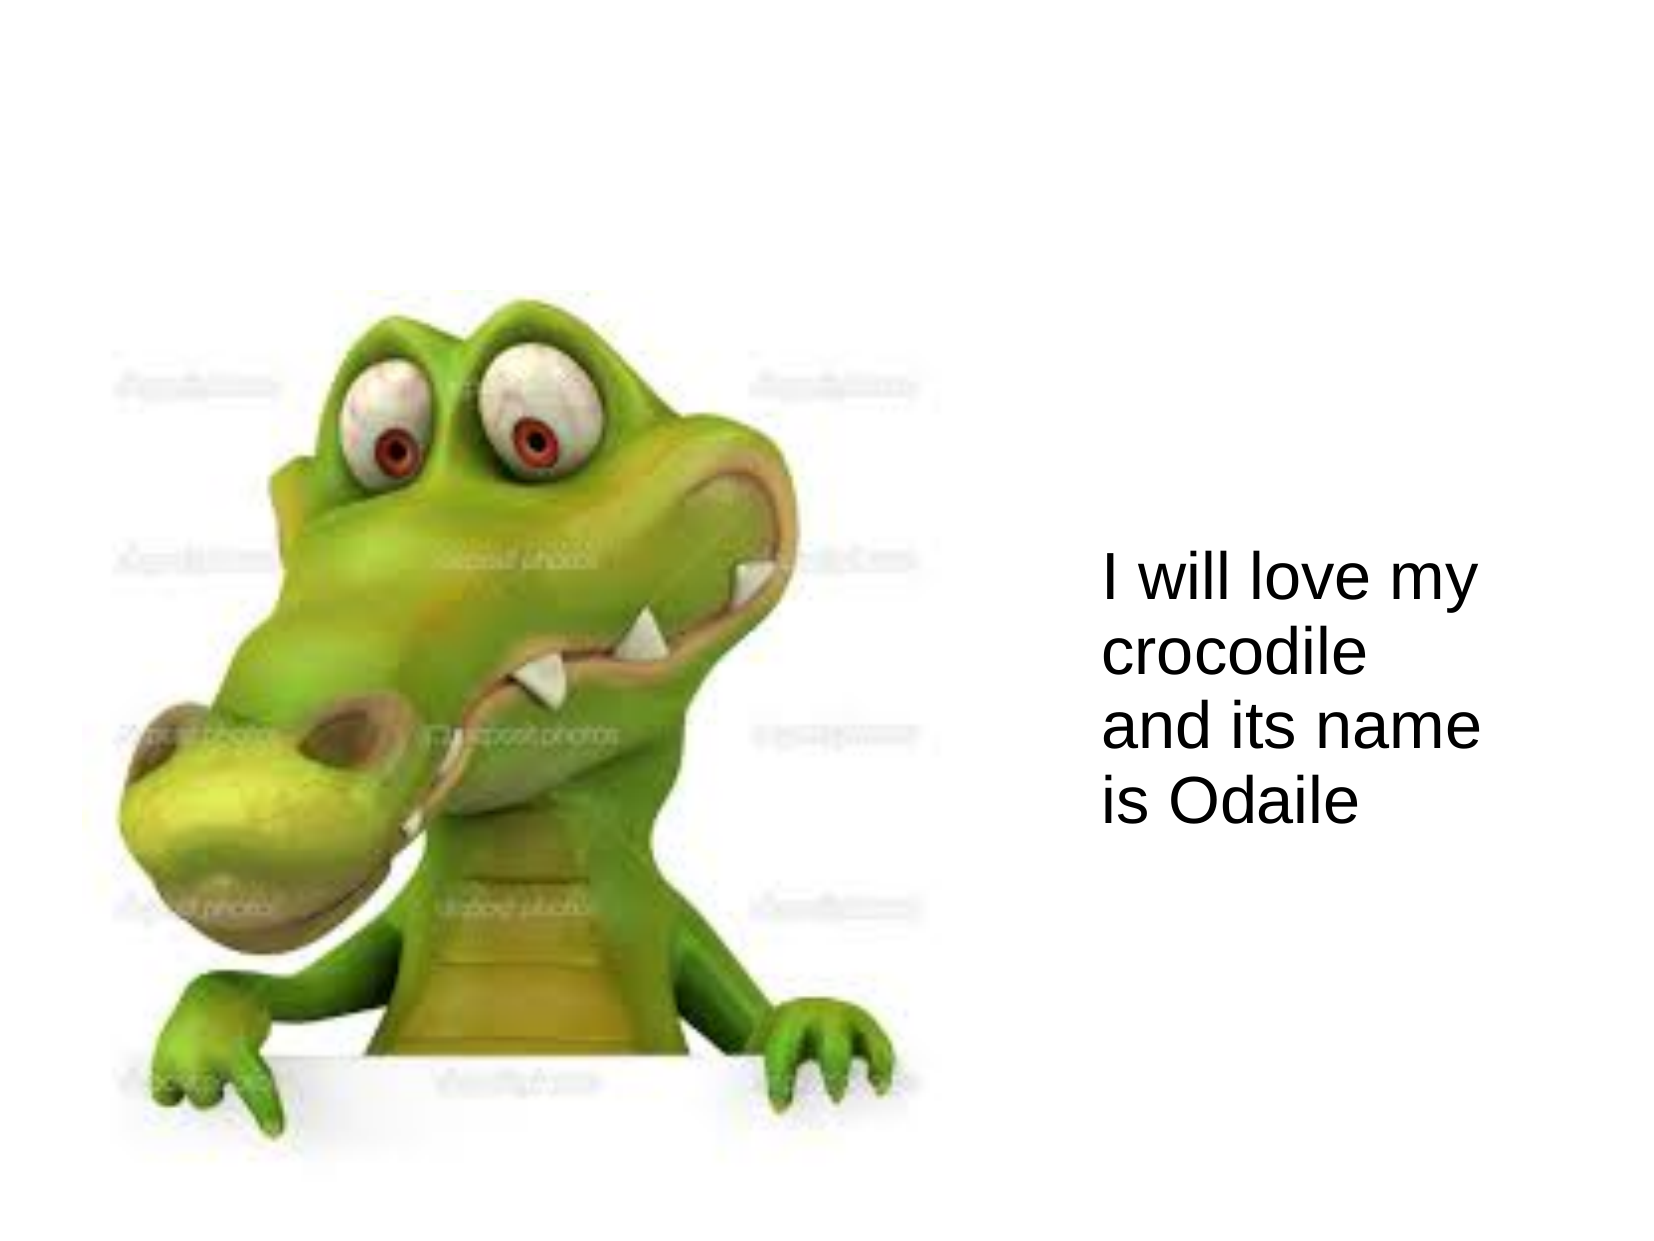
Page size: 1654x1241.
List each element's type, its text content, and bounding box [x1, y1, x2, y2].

picture [82, 290, 957, 1182]
text_box I will love my crocodile and its name is Odaile [1086, 531, 1501, 888]
